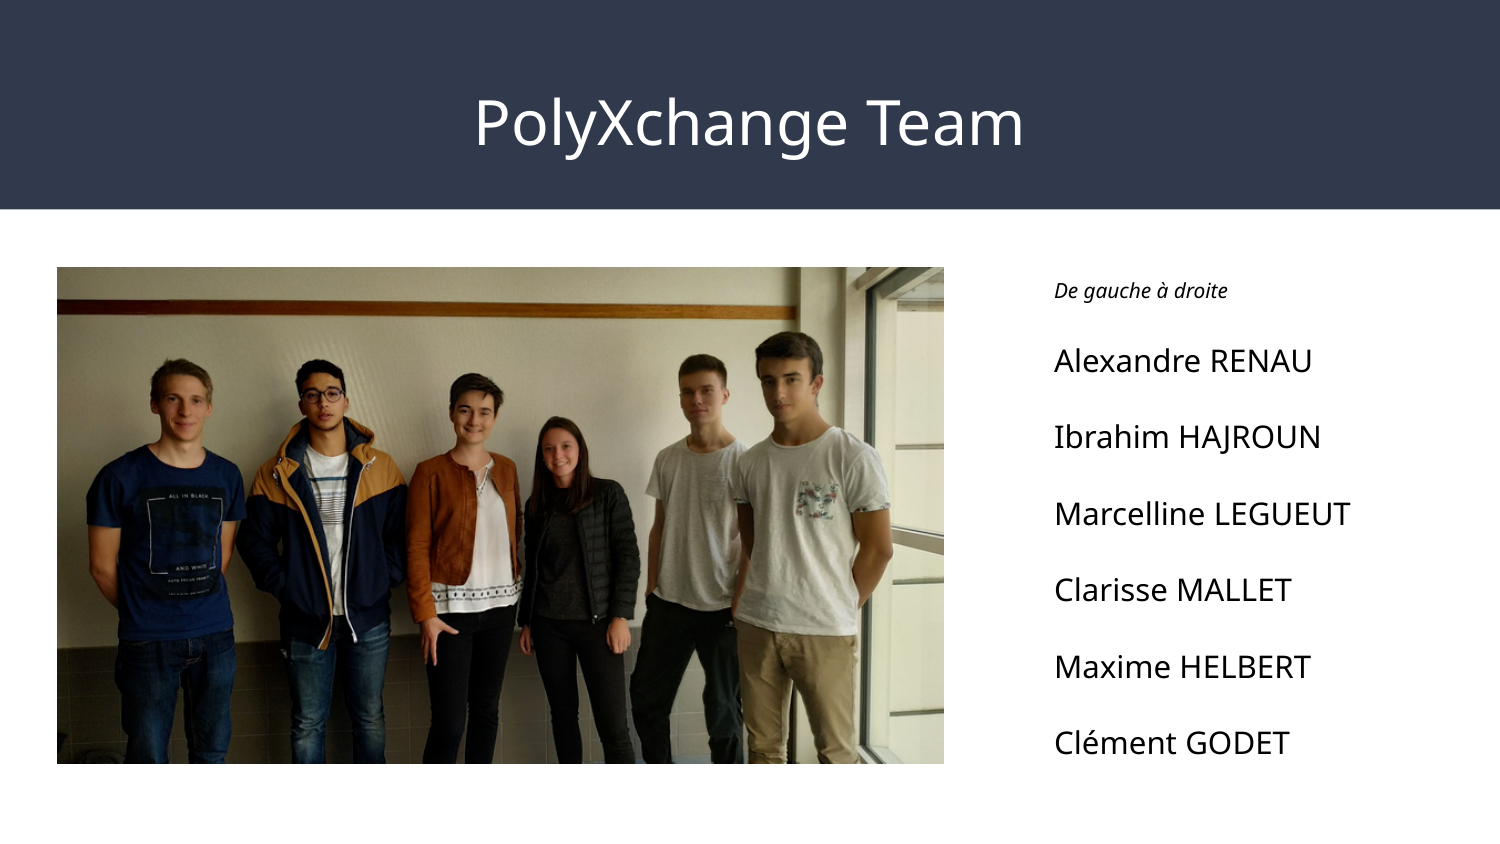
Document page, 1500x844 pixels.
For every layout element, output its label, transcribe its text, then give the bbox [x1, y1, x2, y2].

picture [57, 267, 944, 764]
list De gauche à droite Alexandre RENAU Ibrahim HAJROUN Marcelline LEGUEUT Clarisse MALLET Maxime HELBERT Clément GODET [1039, 258, 1449, 764]
title PolyXchange Team [51, 57, 1449, 160]
